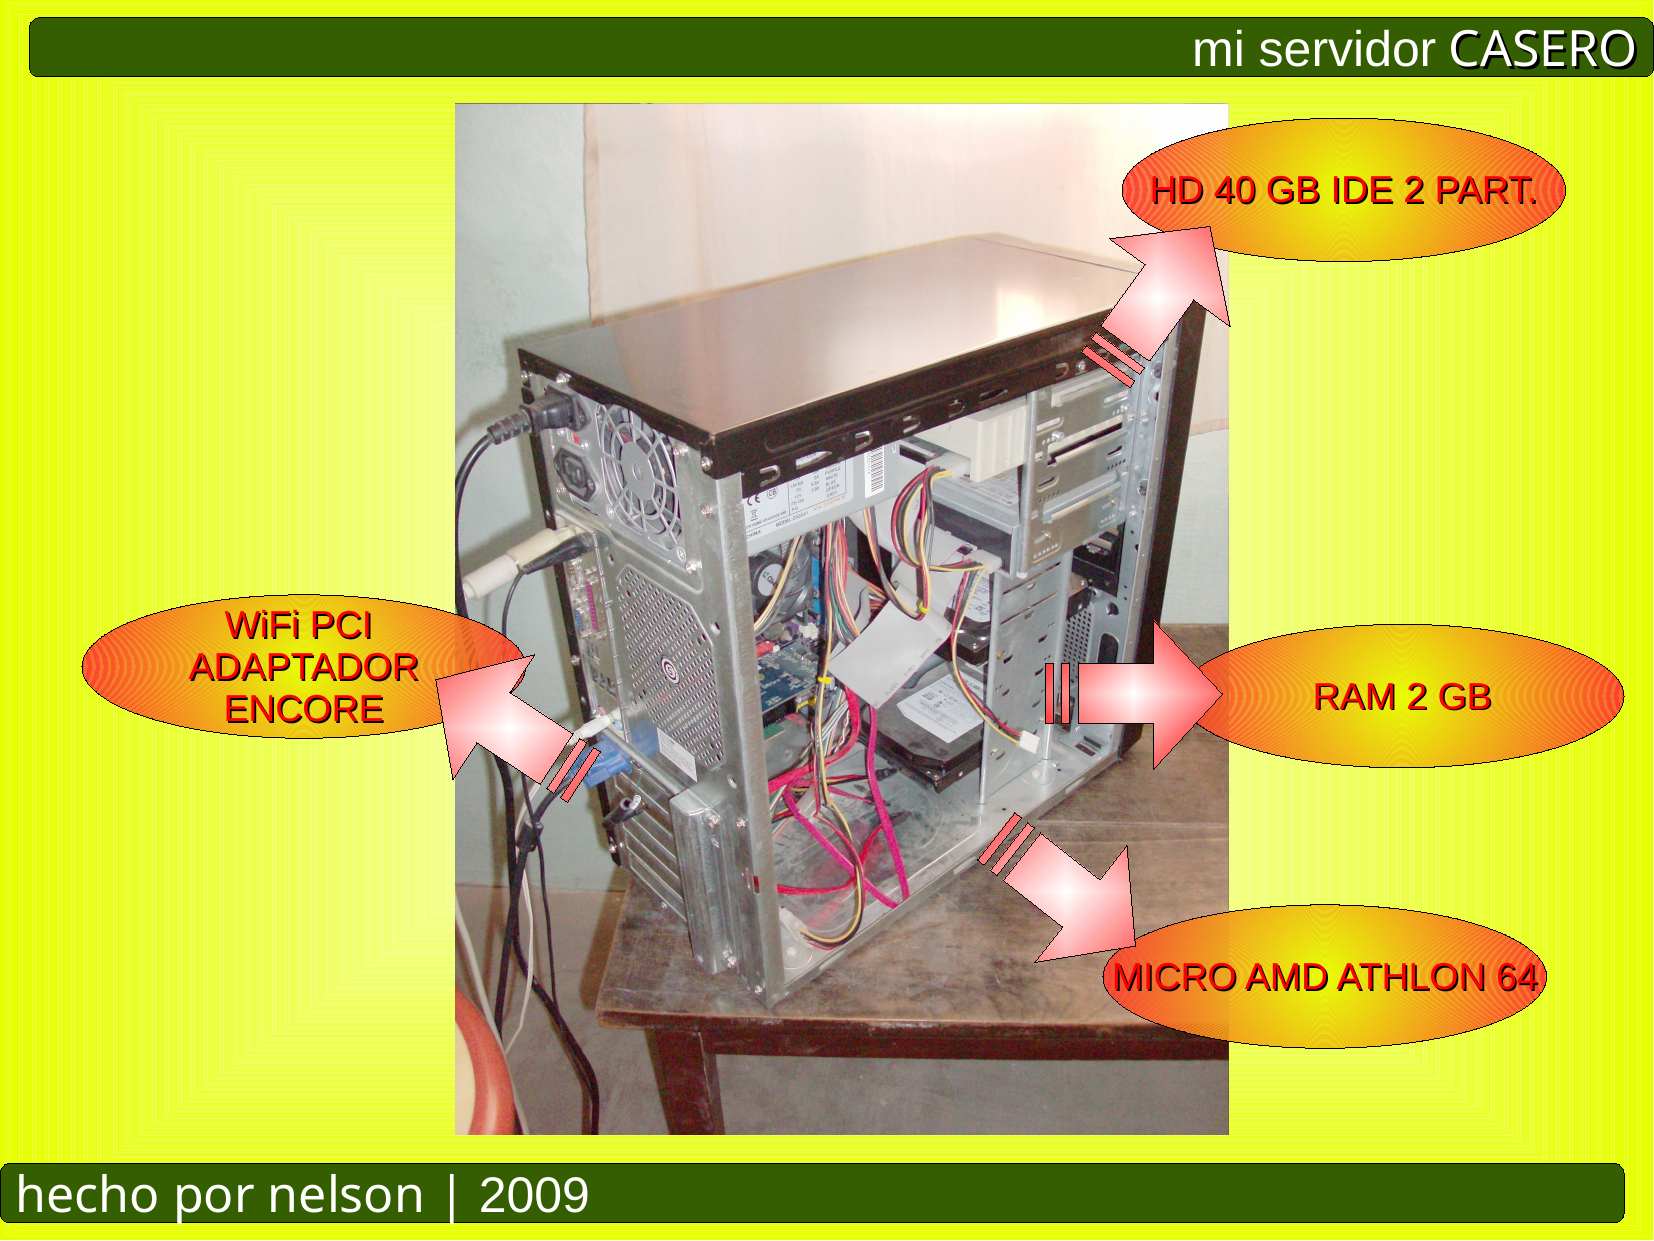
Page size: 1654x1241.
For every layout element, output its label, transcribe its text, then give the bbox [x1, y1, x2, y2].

picture [455, 103, 1229, 1135]
text_box WiFi PCI ADAPTADOR ENCORE [81, 594, 524, 739]
text_box RAM 2 GB [1196, 624, 1625, 768]
text_box [1045, 663, 1054, 724]
text_box [1061, 663, 1070, 724]
text_box [546, 738, 587, 794]
text_box [560, 747, 601, 803]
text_box [977, 812, 1022, 865]
text_box [990, 822, 1035, 876]
text_box [1078, 620, 1223, 770]
text_box [1003, 832, 1136, 963]
text_box [1081, 345, 1135, 388]
picture [1215, 249, 1229, 315]
text_box [1091, 332, 1145, 375]
text_box [435, 654, 574, 785]
text_box [1100, 226, 1231, 361]
text_box MICRO AMD ATHLON 64 [1102, 904, 1547, 1049]
text_box HD 40 GB IDE 2 PART. [1122, 118, 1566, 262]
